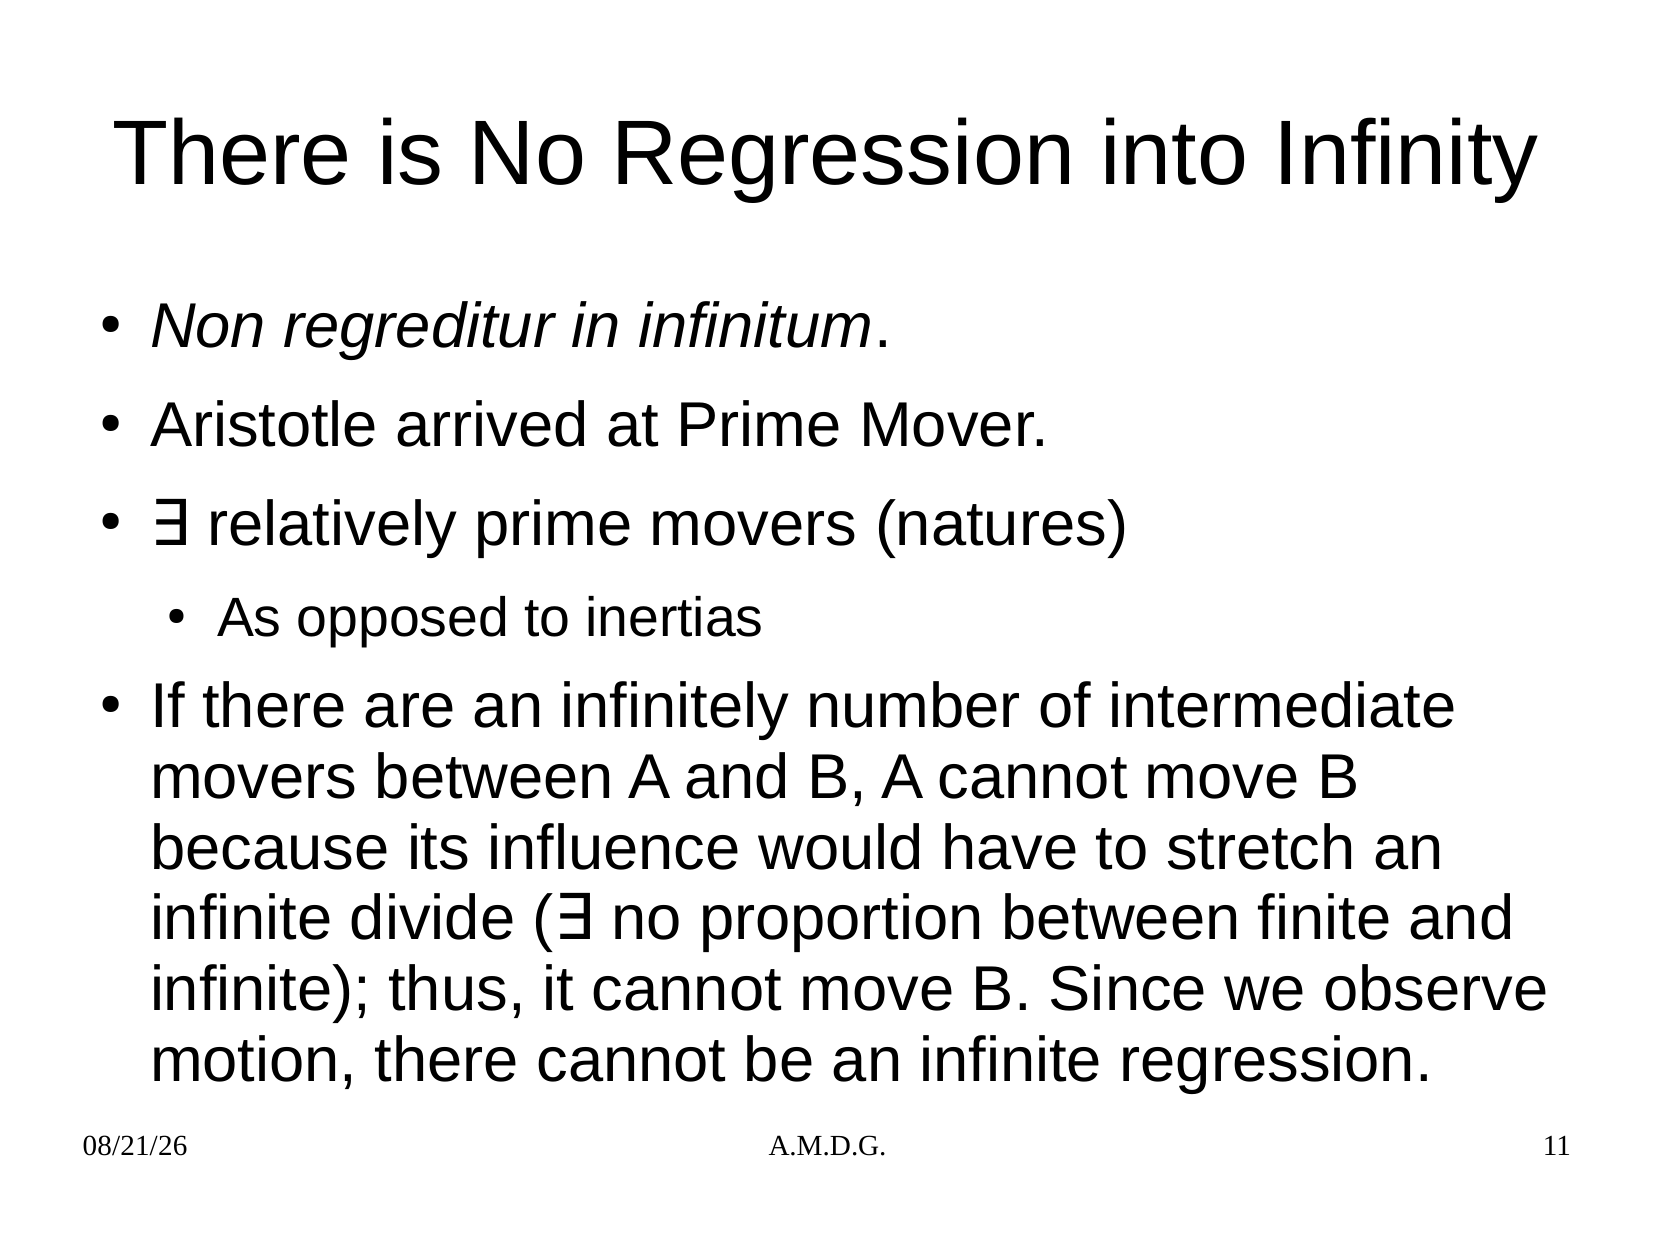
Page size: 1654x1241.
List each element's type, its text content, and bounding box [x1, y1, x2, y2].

title There is No Regression into Infinity [82, 49, 1571, 257]
list Non regreditur in infinitum. Aristotle arrived at Prime Mover. ∃ relatively prime movers (natures) As opposed to inertias If there are an infinitely number of intermediate movers between A and B, A cannot move B because its influence would have to stretch an infinite divide (∃ no proportion between finite and infinite); thus, it cannot move B. Since we observe motion, there cannot be an infinite regression. [82, 290, 1571, 1109]
